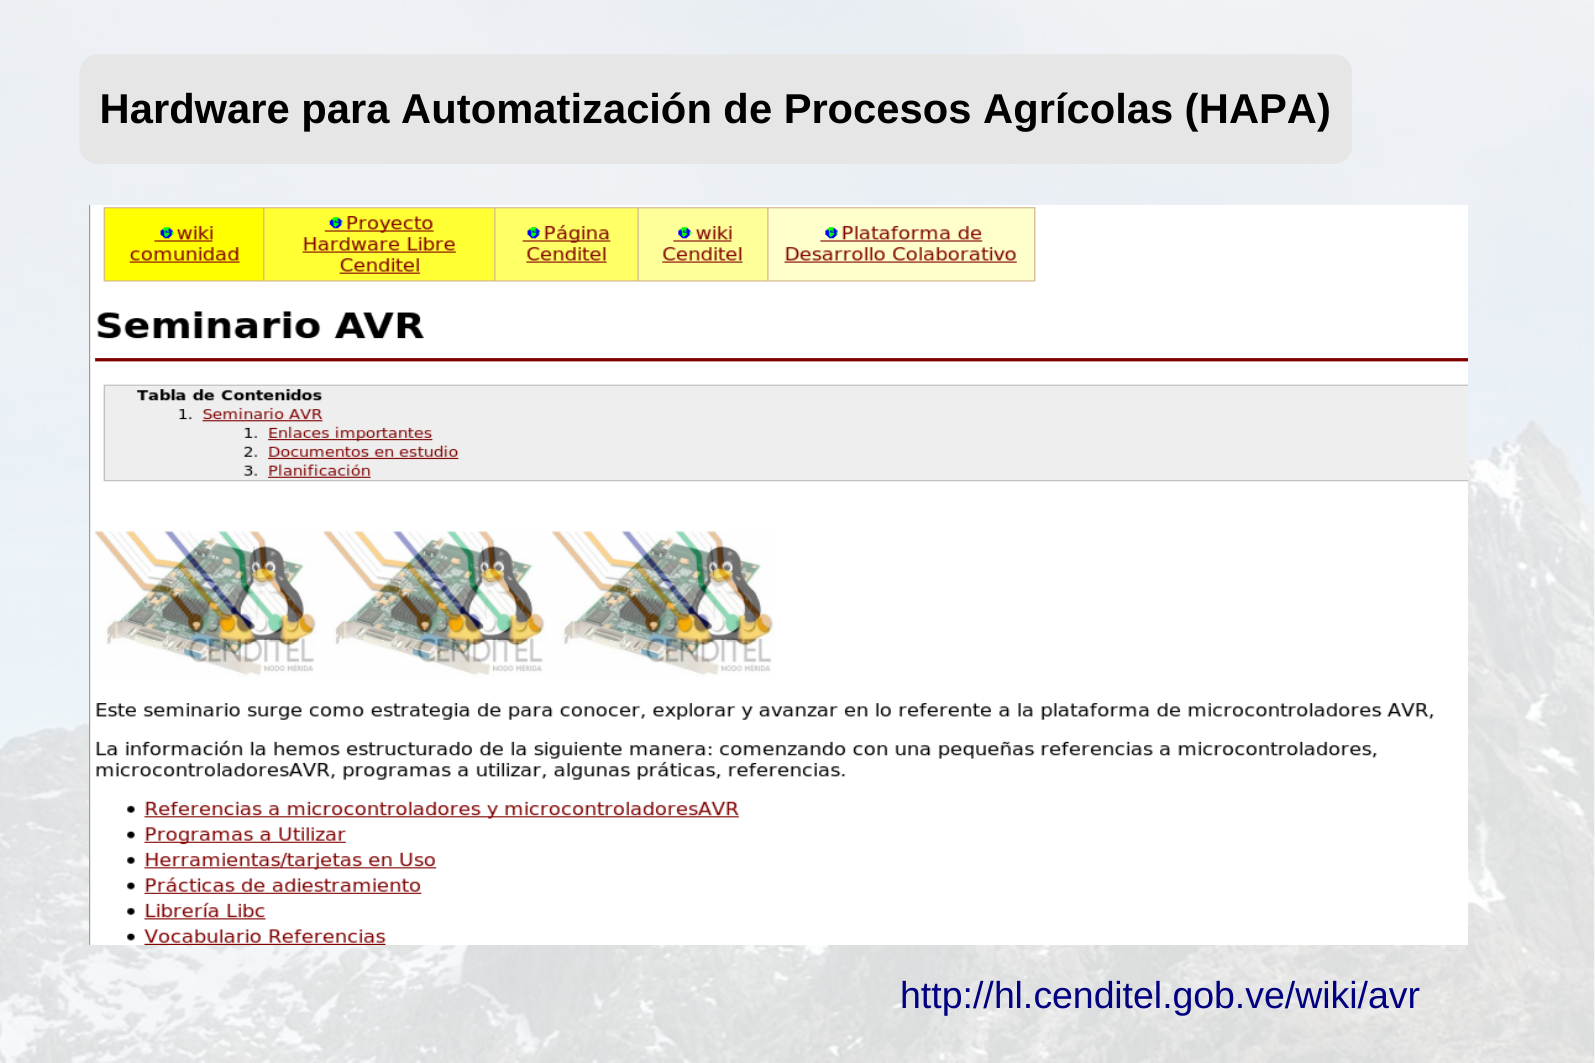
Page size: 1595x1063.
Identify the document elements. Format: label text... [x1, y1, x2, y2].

text_box http://hl.cenditel.gob.ve/wiki/avr [885, 966, 1545, 1042]
picture [89, 205, 1468, 945]
text_box Hardware para Automatización de Procesos Agrícolas (HAPA) [79, 54, 1353, 164]
